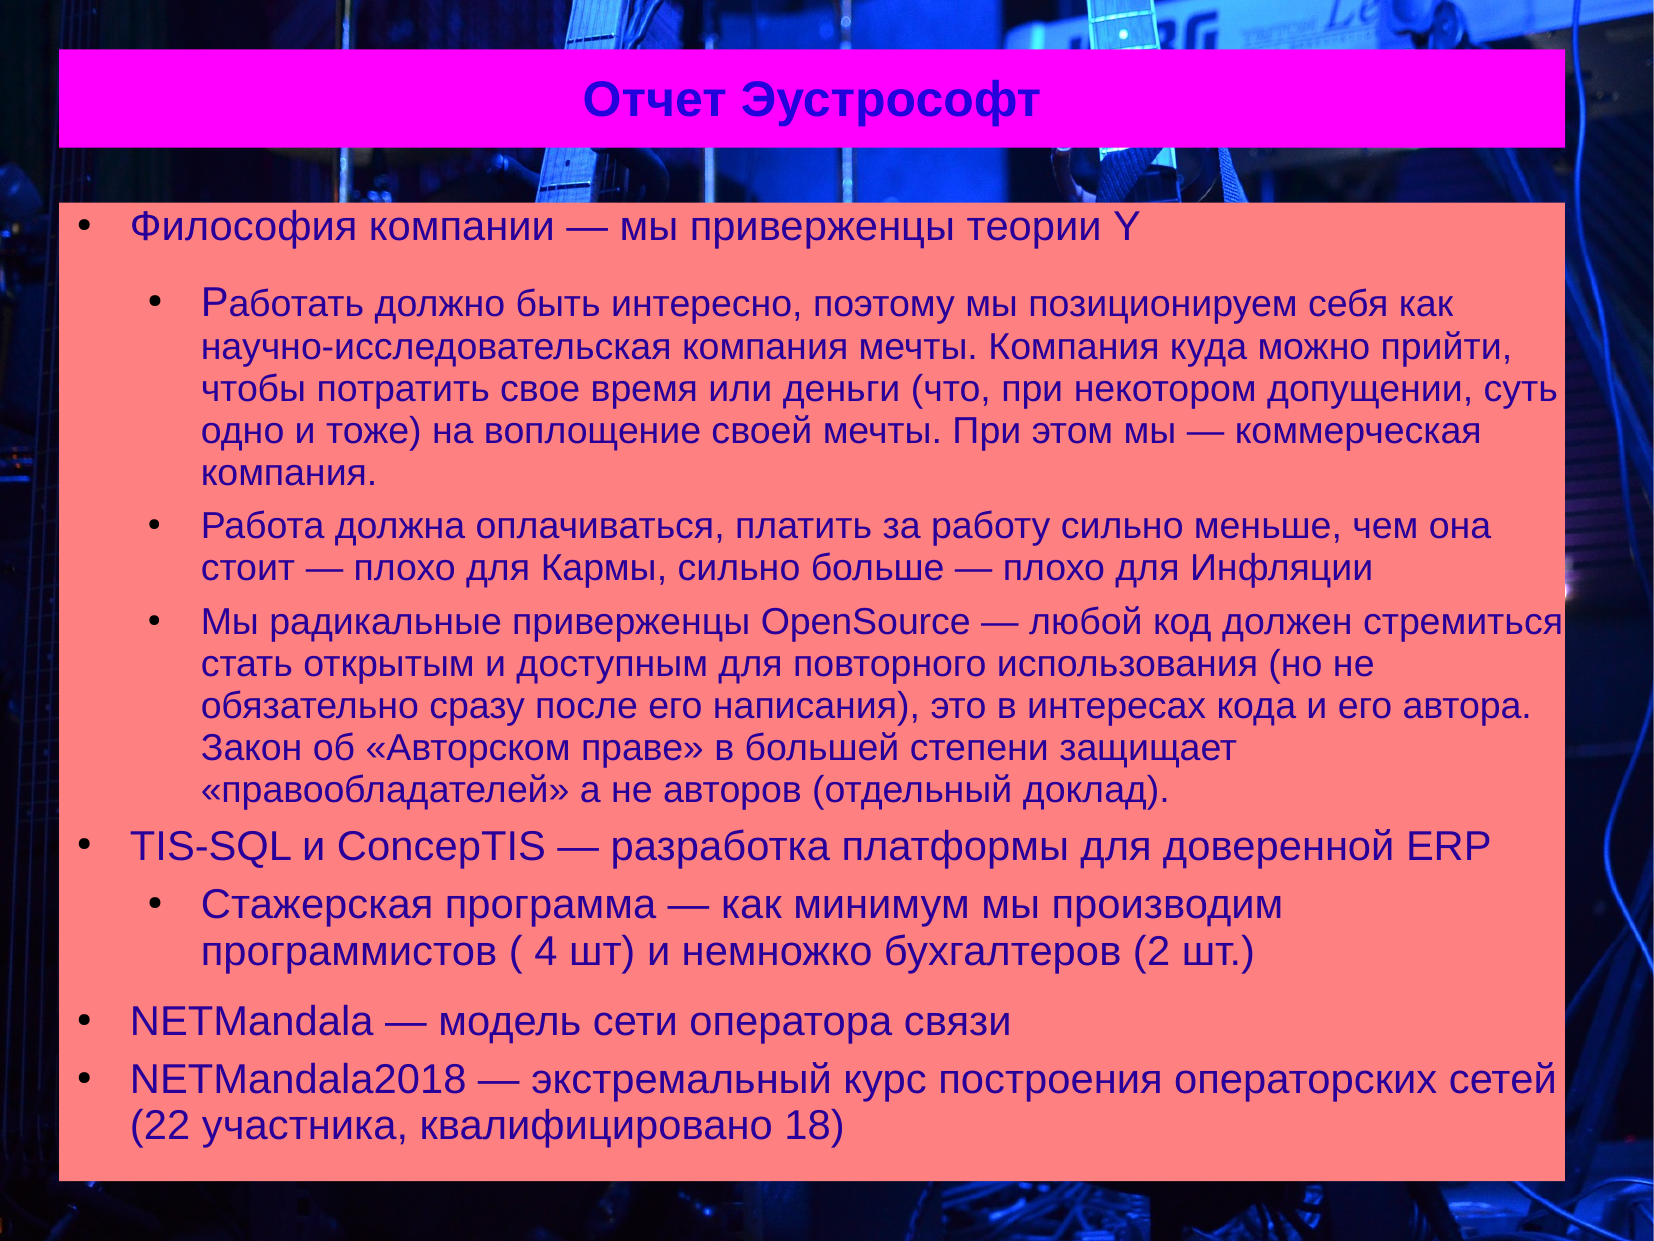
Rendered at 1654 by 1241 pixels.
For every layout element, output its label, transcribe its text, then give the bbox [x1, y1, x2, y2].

title Отчет Эустрософт [59, 49, 1566, 148]
picture [0, 0, 1654, 1241]
list Философия компании — мы приверженцы теории Y Работать должно быть интересно, поэтому мы позиционируем себя как научно-исследовательская компания мечты. Компания куда можно прийти, чтобы потратить свое время или деньги (что, при некотором допущении, суть одно и тоже) на воплощение своей мечты. При этом мы — коммерческая компания. Работа должна оплачиваться, платить за работу сильно меньше, чем она стоит — плохо для Кармы, сильно больше — плохо для Инфляции Мы радикальные приверженцы OpenSource — любой код должен стремиться стать открытым и доступным для повторного использования (но не обязательно сразу после его написания), это в интересах кода и его автора. Закон об «Авторском праве» в большей степени защищает «правообладателей» а не авторов (отдельный доклад). TIS-SQL и ConcepTIS — разработка платформы для доверенной ERP Стажерская программа — как минимум мы производим программистов ( 4 шт) и немножко бухгалтеров (2 шт.) NETMandala — модель сети оператора связи NETMandala2018 — экстремальный курс построения операторских сетей (22 участника, квалифицировано 18) [59, 202, 1565, 1182]
